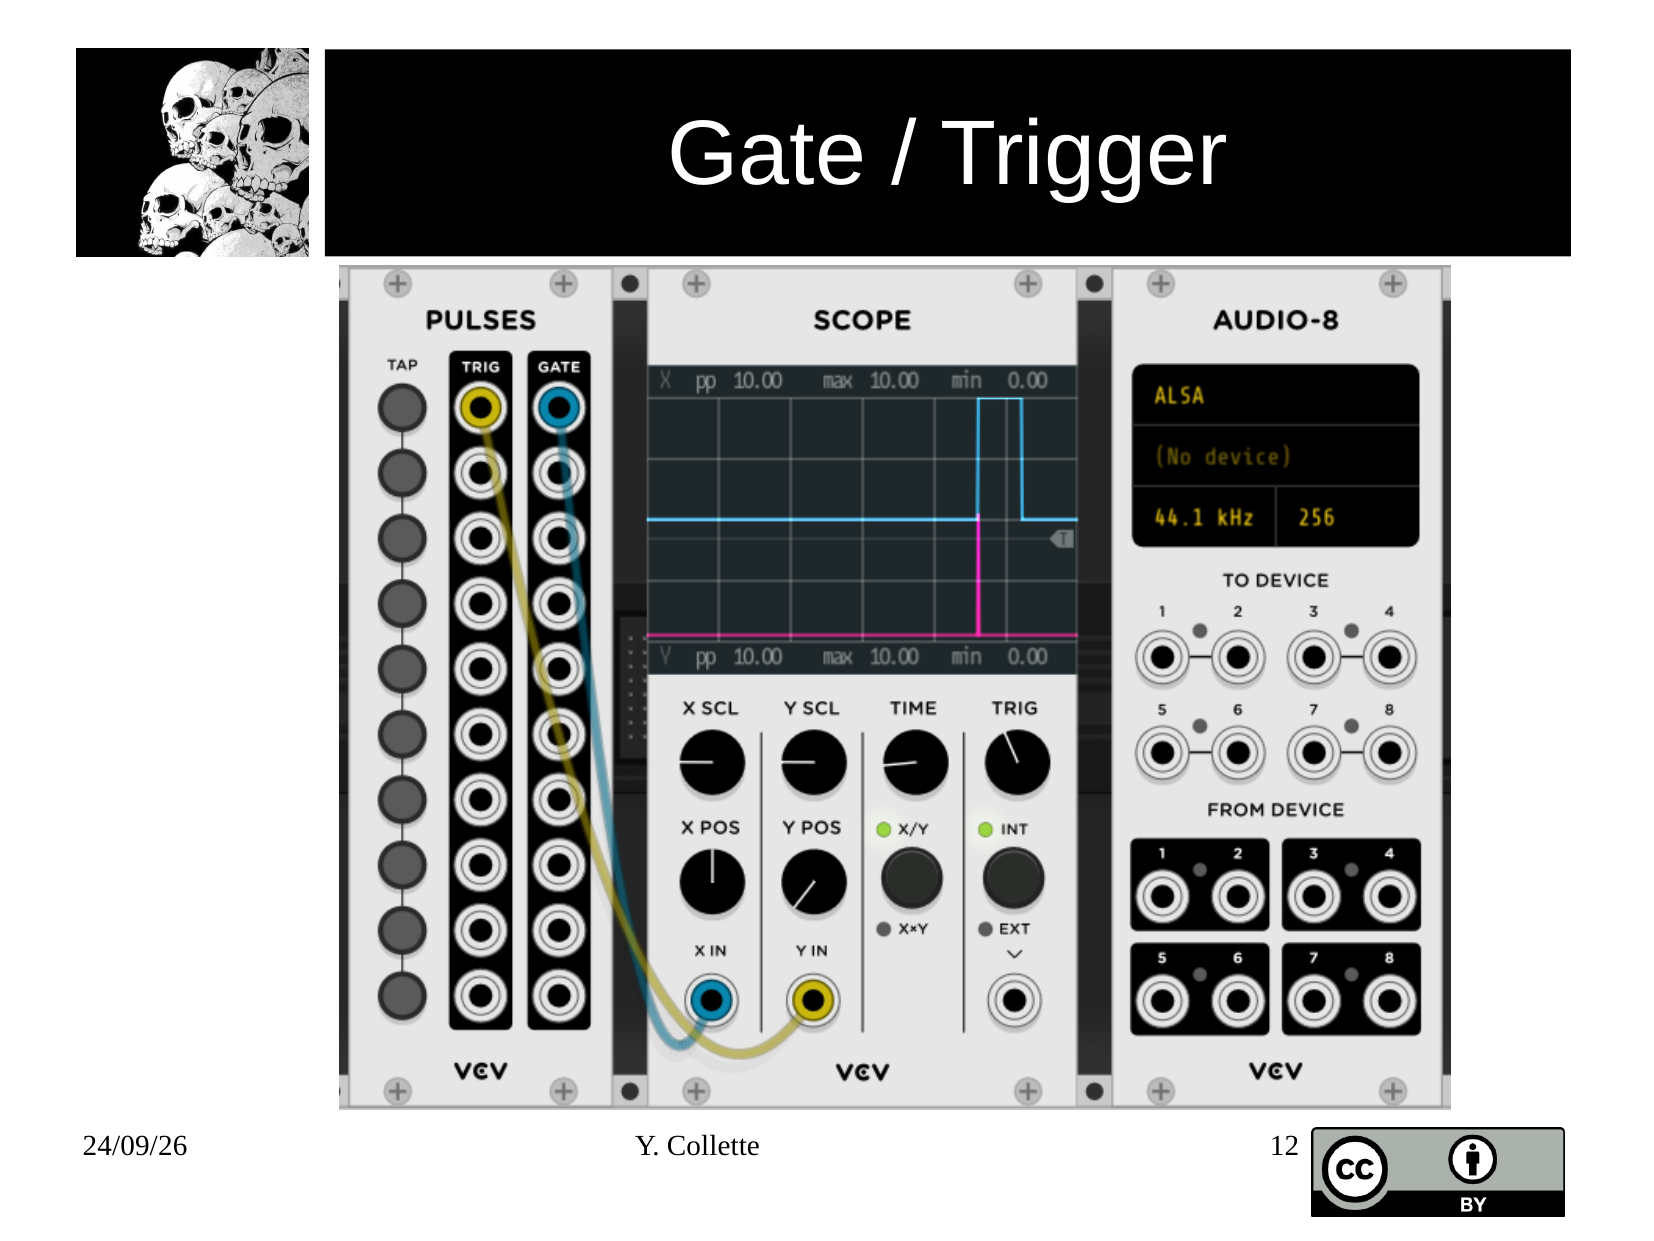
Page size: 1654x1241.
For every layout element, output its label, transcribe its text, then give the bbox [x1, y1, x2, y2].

picture [1311, 1127, 1565, 1217]
picture [339, 265, 1451, 1110]
picture [76, 48, 309, 257]
title Gate / Trigger [324, 49, 1571, 257]
